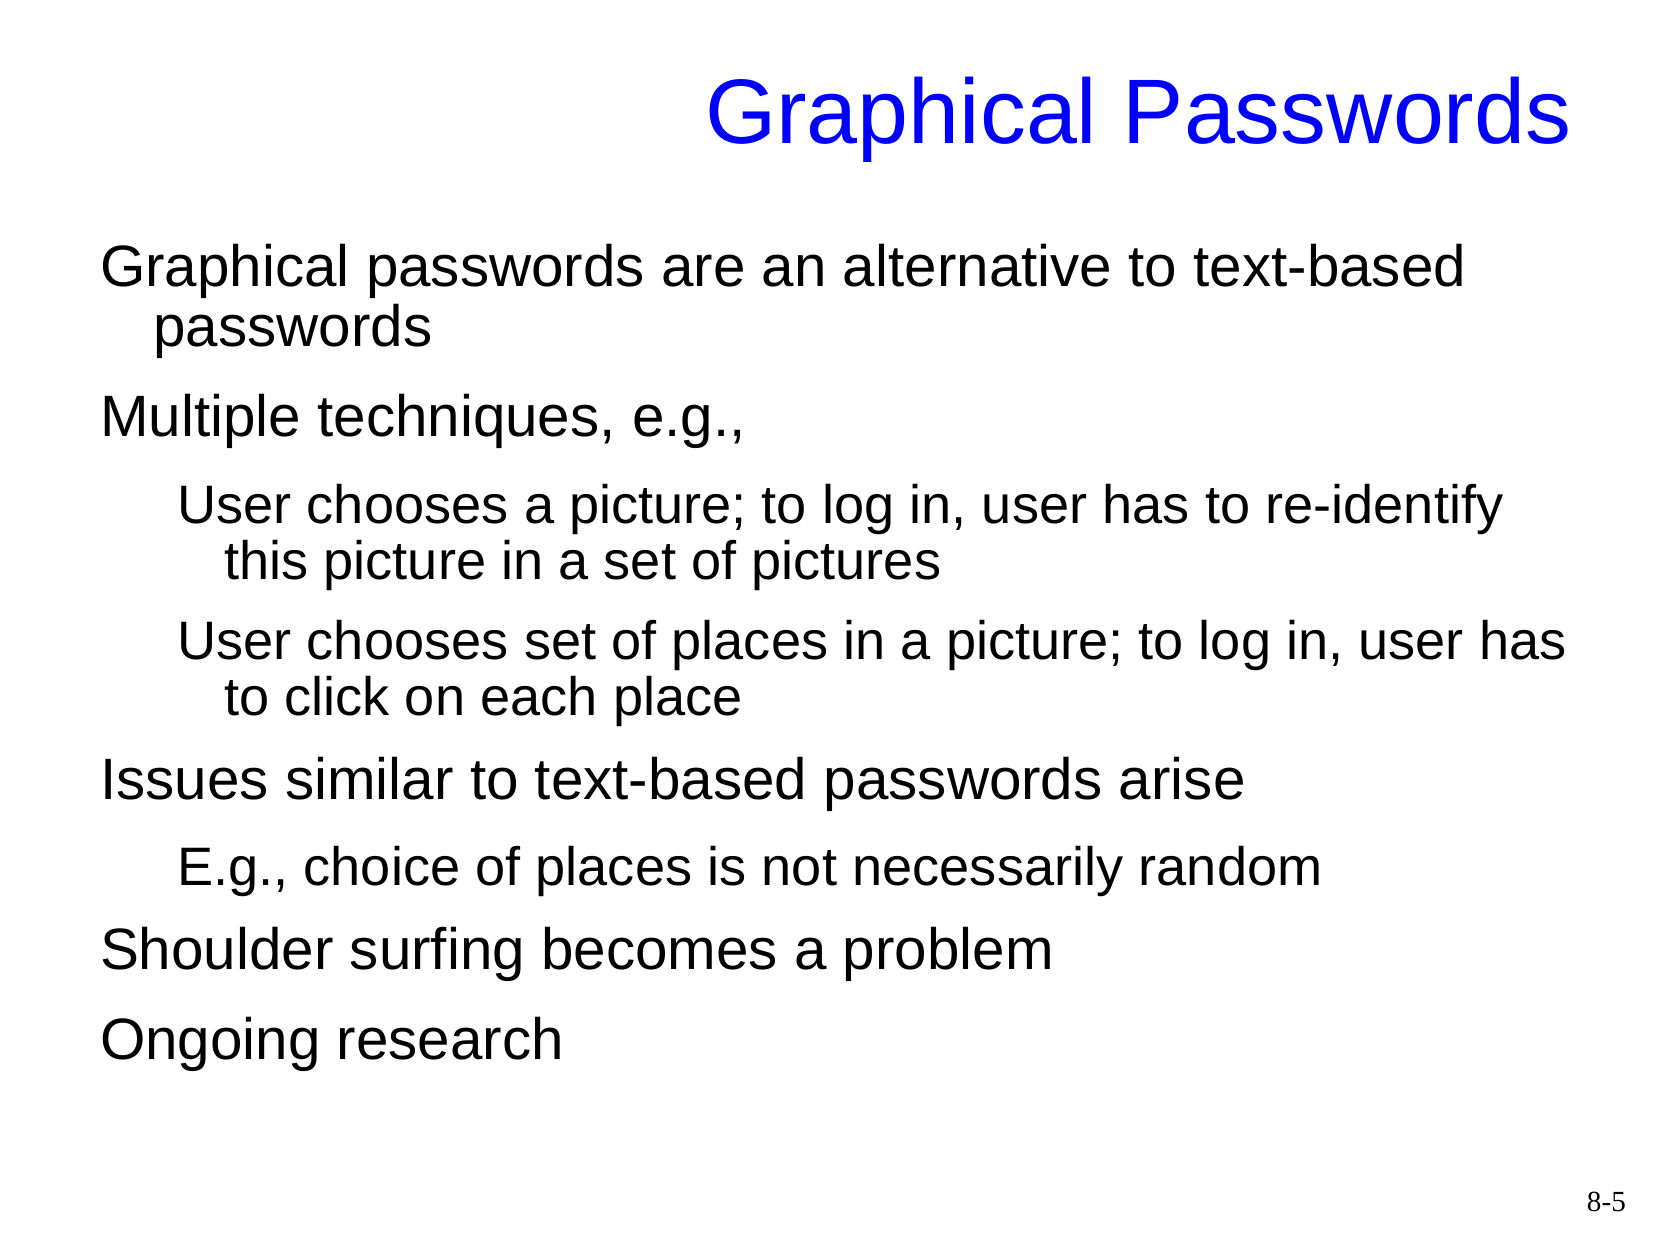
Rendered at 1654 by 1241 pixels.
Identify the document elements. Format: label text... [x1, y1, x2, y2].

list Graphical passwords are an alternative to text-based passwords Multiple techniques, e.g., User chooses a picture; to log in, user has to re-identify this picture in a set of pictures User chooses set of places in a picture; to log in, user has to click on each place Issues similar to text-based passwords arise E.g., choice of places is not necessarily random Shoulder surfing becomes a problem Ongoing research [82, 237, 1571, 1170]
title Graphical Passwords [84, 11, 1573, 218]
